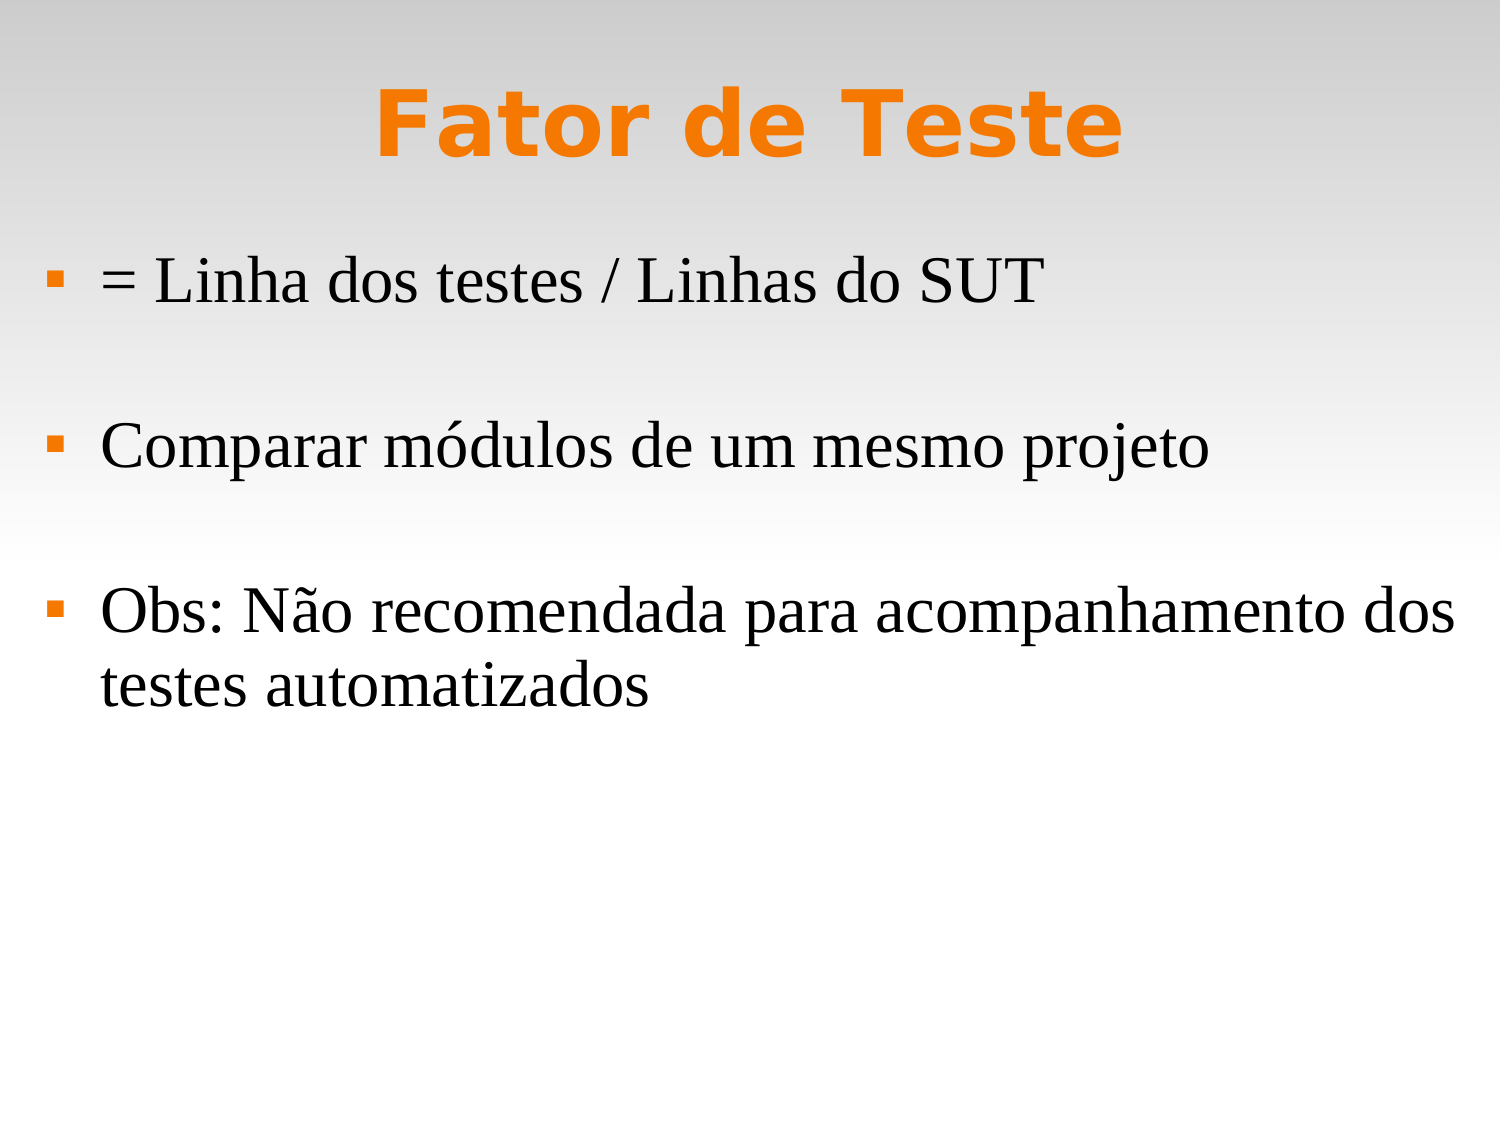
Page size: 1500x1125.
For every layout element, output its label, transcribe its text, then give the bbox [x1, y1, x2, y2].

list = Linha dos testes / Linhas do SUT Comparar módulos de um mesmo projeto Obs: Não recomendada para acompanhamento dos testes automatizados [29, 243, 1471, 1047]
title Fator de Teste [29, 30, 1471, 219]
